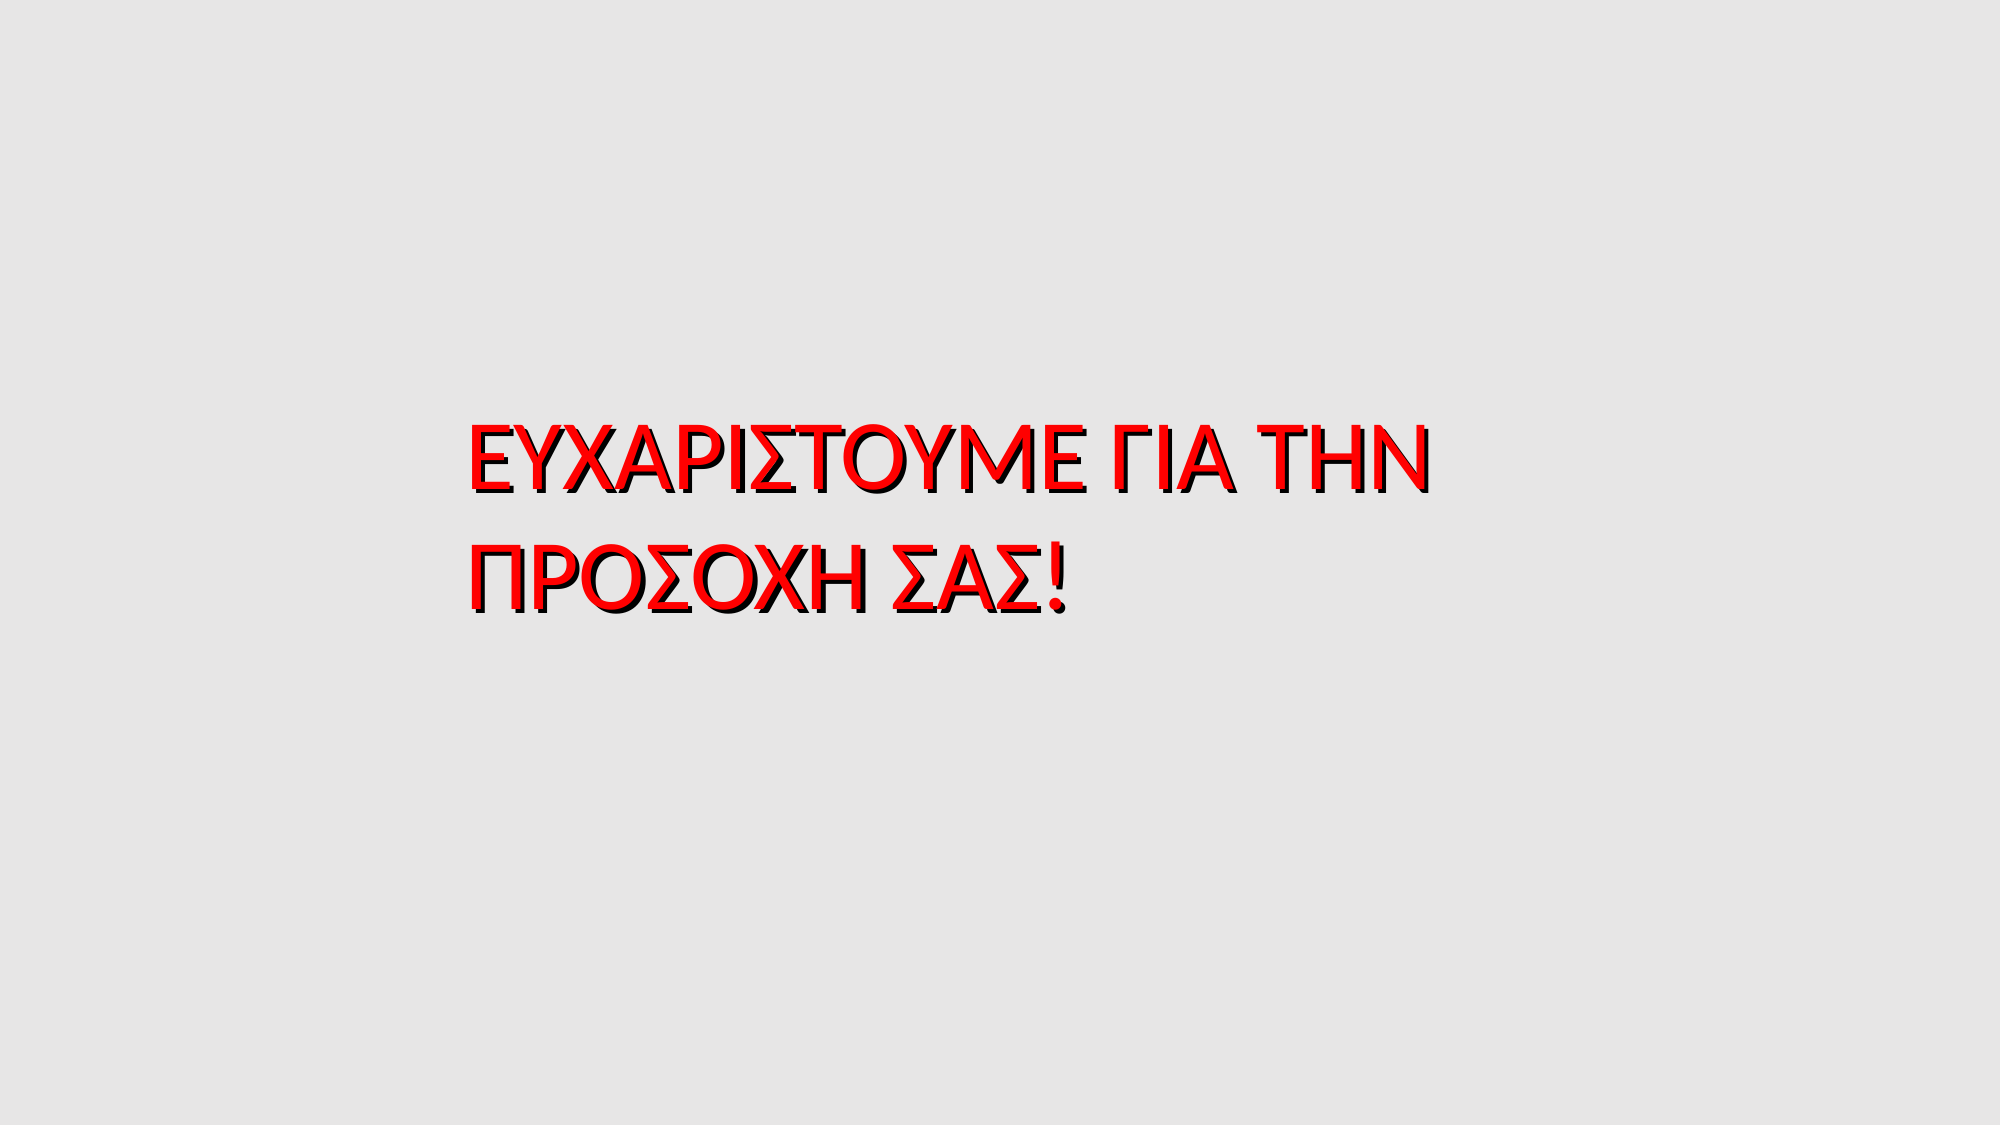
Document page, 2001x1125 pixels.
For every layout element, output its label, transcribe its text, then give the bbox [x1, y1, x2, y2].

text_box ΕΥΧΑΡΙΣΤΟΥΜΕ ΓΙΑ ΤΗΝ ΠΡΟΣΟΧΗ ΣΑΣ! [450, 381, 1574, 640]
